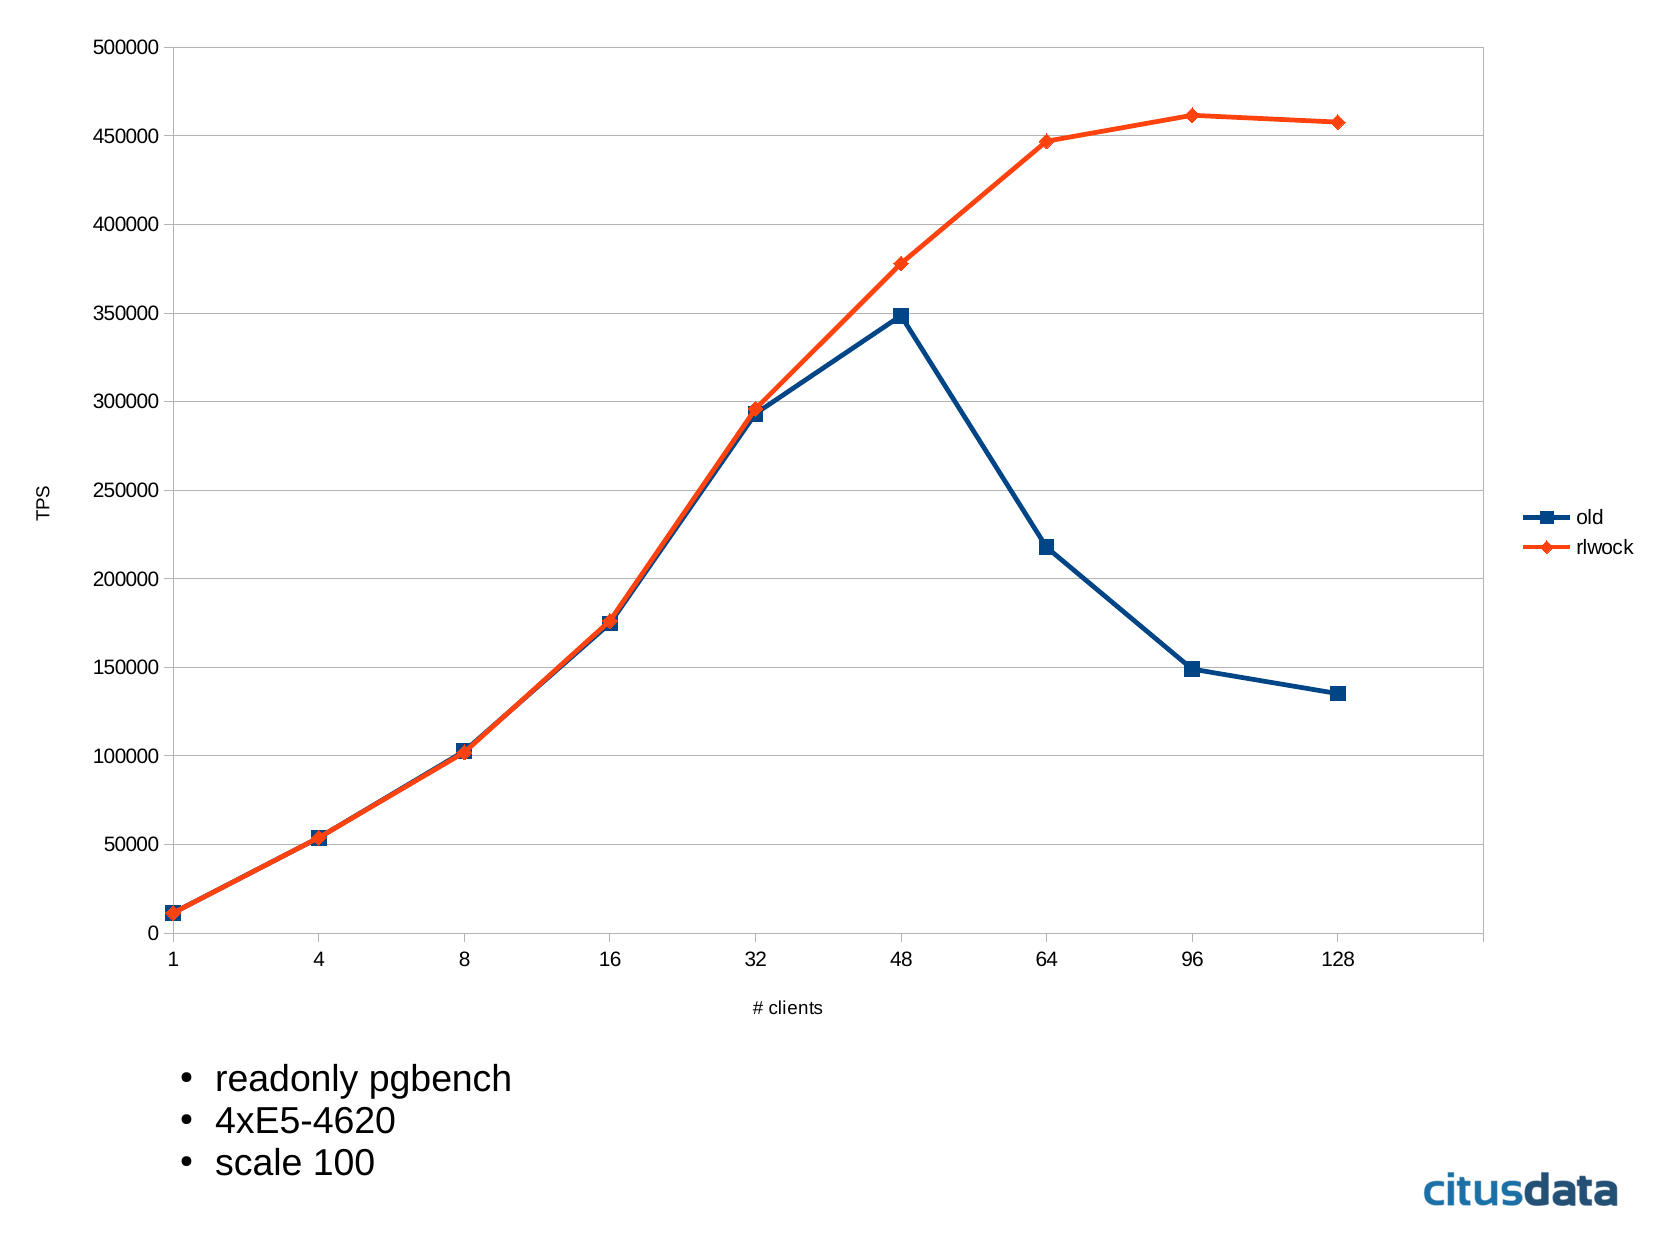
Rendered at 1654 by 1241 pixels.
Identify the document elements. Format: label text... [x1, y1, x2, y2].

text_box readonly pgbench 4xE5-4620 scale 100 [165, 1050, 1471, 1191]
picture [1420, 1167, 1622, 1209]
chart [0, 15, 1654, 1051]
